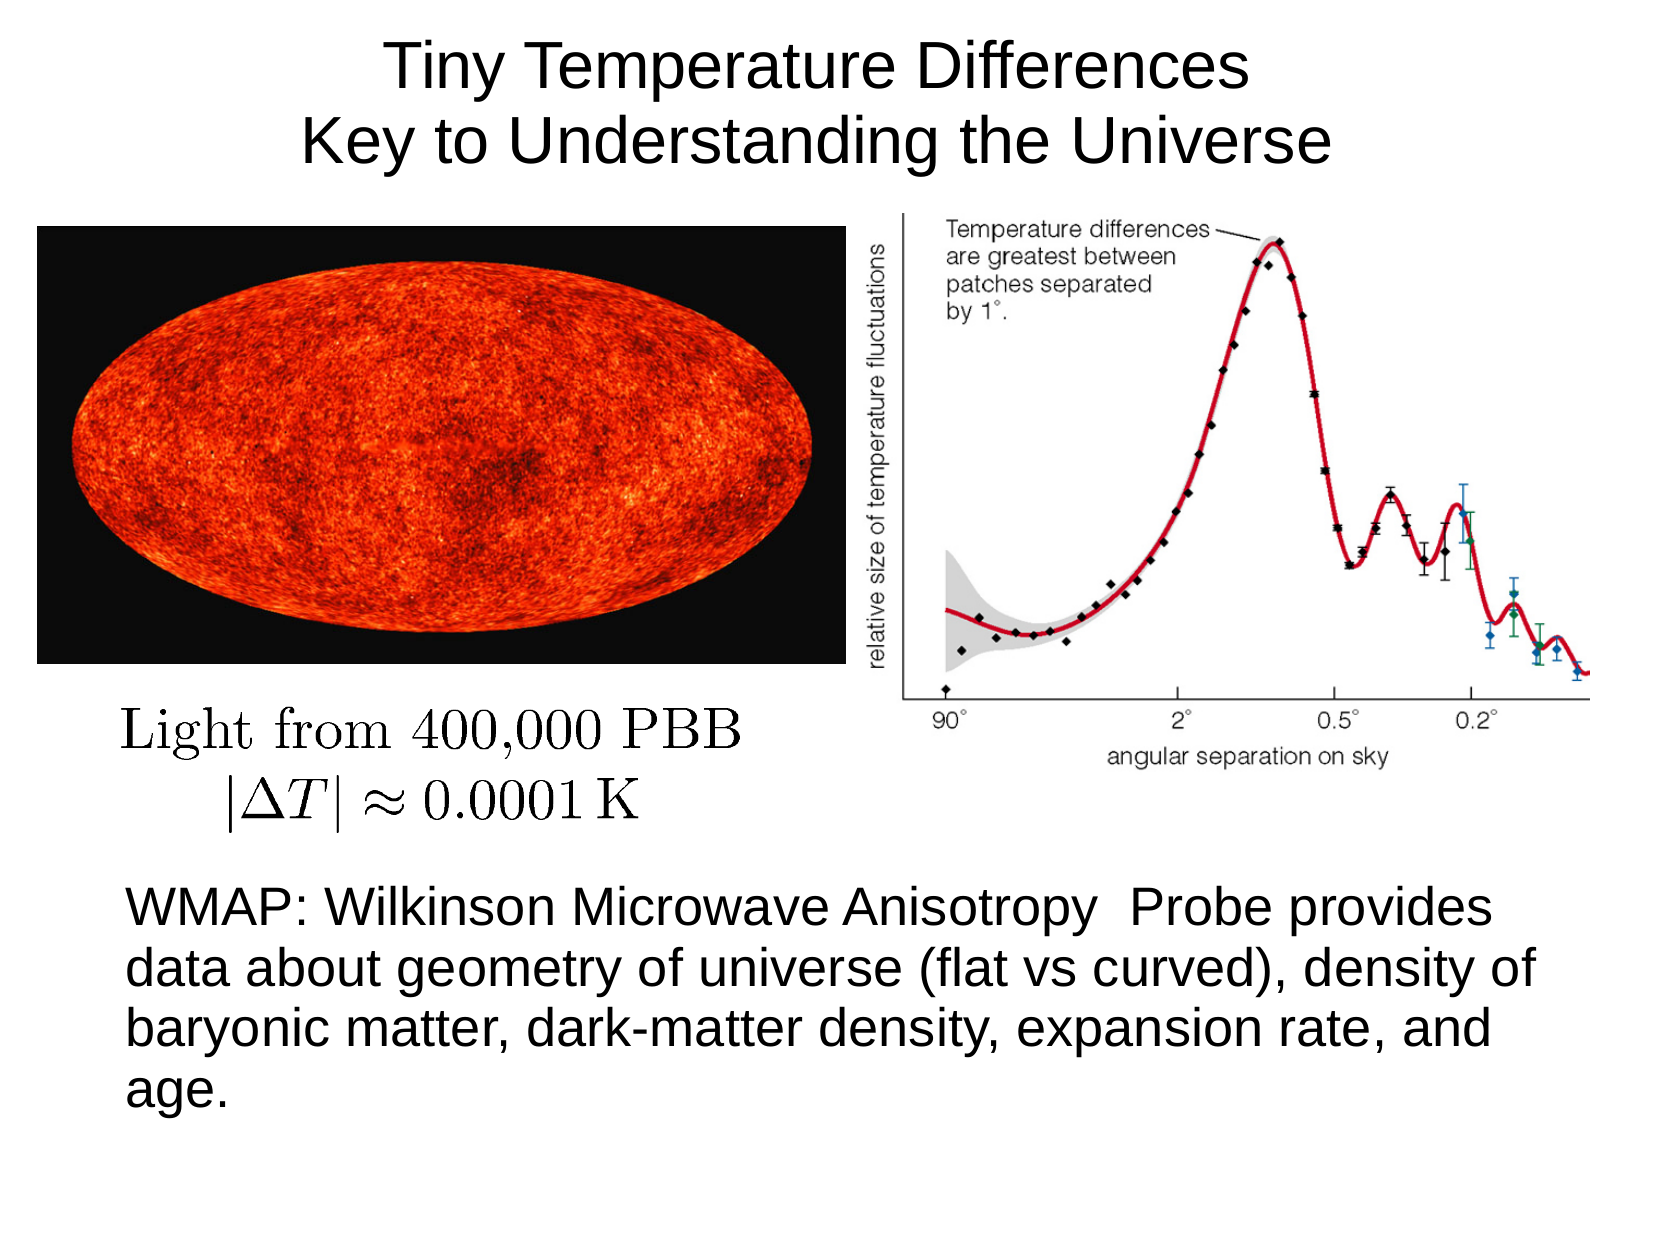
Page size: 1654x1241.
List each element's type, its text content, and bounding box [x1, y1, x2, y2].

title Tiny Temperature Differences Key to Understanding the Universe [124, 6, 1530, 200]
chart [862, 213, 1590, 776]
picture [112, 702, 748, 837]
text_box WMAP: Wilkinson Microwave Anisotropy Probe provides data about geometry of universe (flat vs curved), density of baryonic matter, dark-matter density, expansion rate, and age. [110, 869, 1576, 1127]
chart [37, 226, 846, 664]
